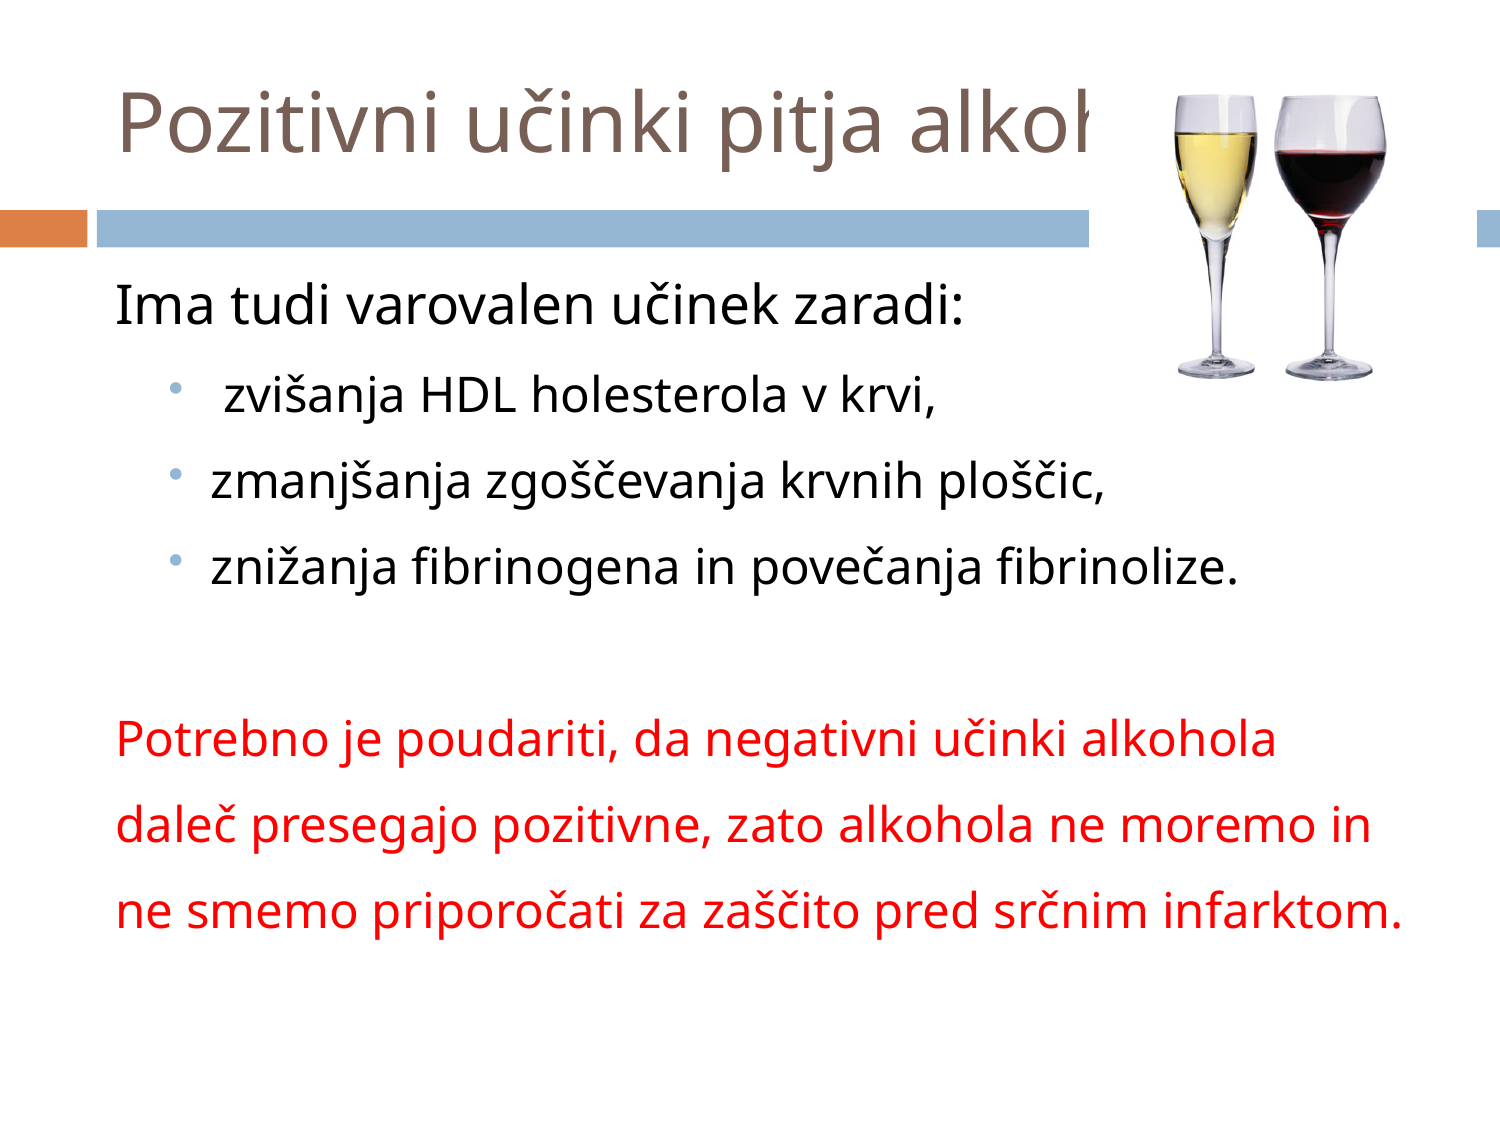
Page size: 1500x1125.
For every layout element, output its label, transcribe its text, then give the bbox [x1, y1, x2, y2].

title Pozitivni učinki pitja alkohola [100, 37, 1438, 200]
picture [1089, 58, 1477, 422]
list Ima tudi varovalen učinek zaradi: zvišanja HDL holesterola v krvi, zmanjšanja zgoščevanja krvnih ploščic, znižanja fibrinogena in povečanja fibrinolize. Potrebno je poudariti, da negativni učinki alkohola daleč presegajo pozitivne, zato alkohola ne moremo in ne smemo priporočati za zaščito pred srčnim infarktom. [100, 262, 1438, 1000]
